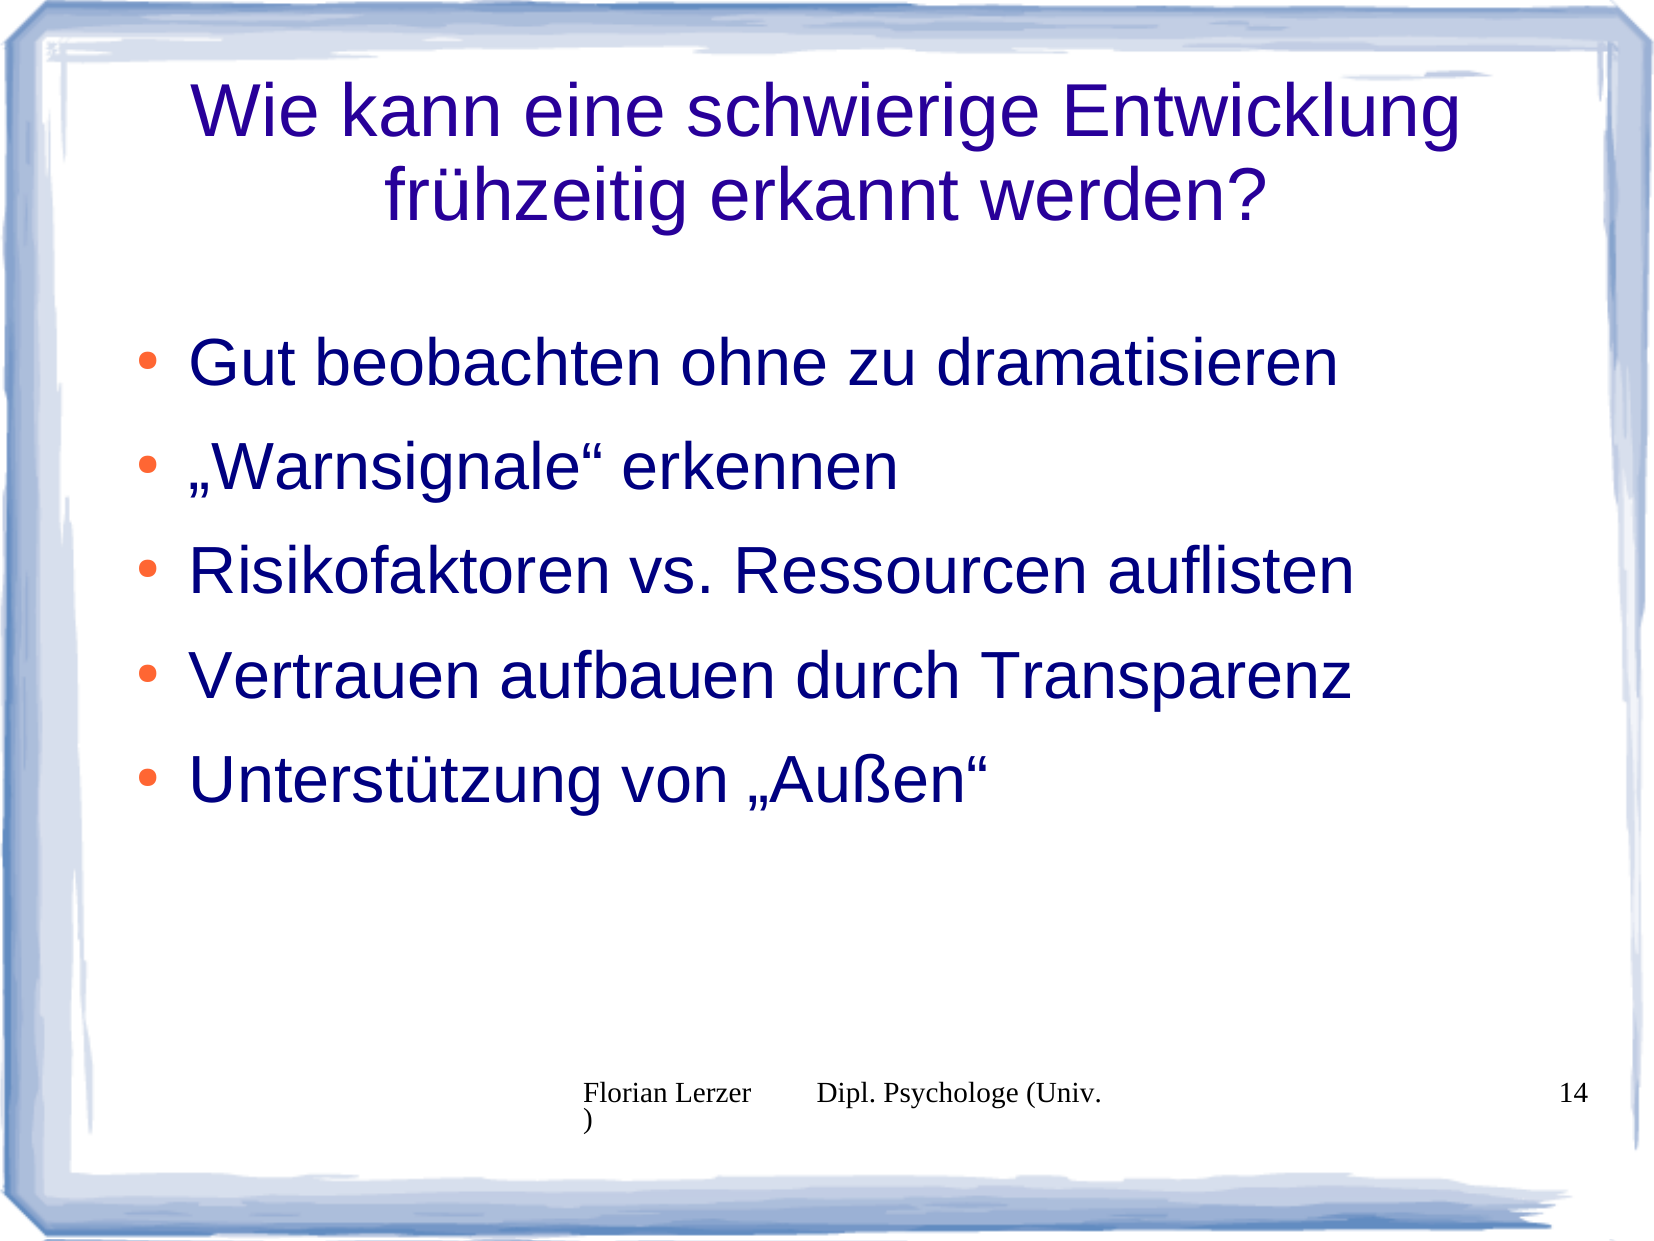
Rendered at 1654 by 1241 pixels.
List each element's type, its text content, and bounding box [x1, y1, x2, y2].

picture [0, 0, 1654, 1241]
list Gut beobachten ohne zu dramatisieren „Warnsignale“ erkennen Risikofaktoren vs. Ressourcen auflisten Vertrauen aufbauen durch Transparenz Unterstützung von „Außen“ [118, 324, 1571, 1004]
title Wie kann eine schwierige Entwicklung frühzeitig erkannt werden? [82, 49, 1571, 257]
